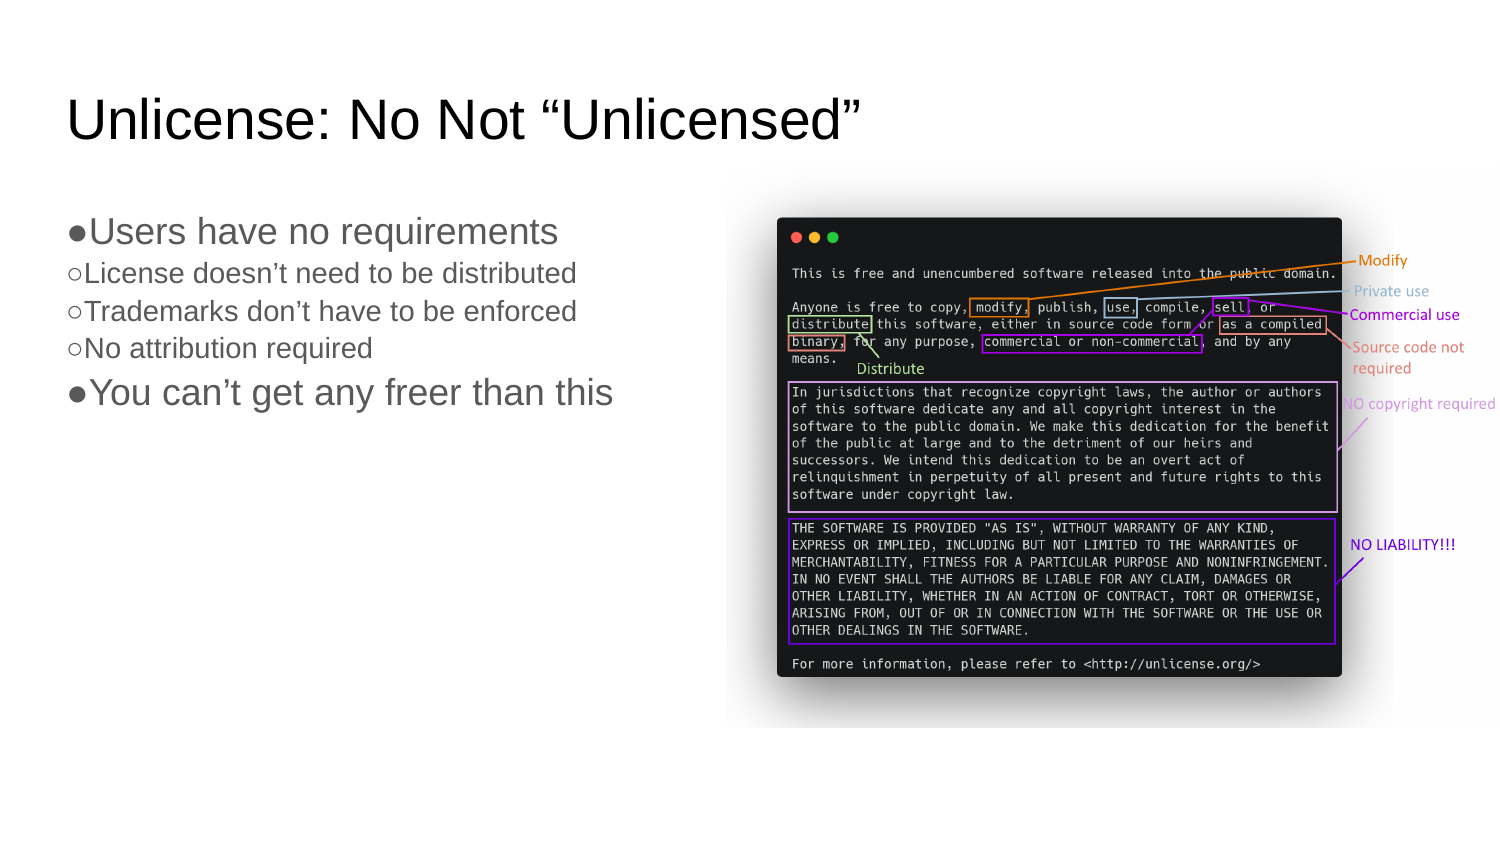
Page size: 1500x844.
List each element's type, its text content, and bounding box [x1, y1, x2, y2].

list Users have no requirements License doesn’t need to be distributed Trademarks don’t have to be enforced No attribution required You can’t get any freer than this [51, 189, 1449, 750]
picture [726, 166, 1500, 728]
title Unlicense: No Not “Unlicensed” [51, 72, 1449, 167]
